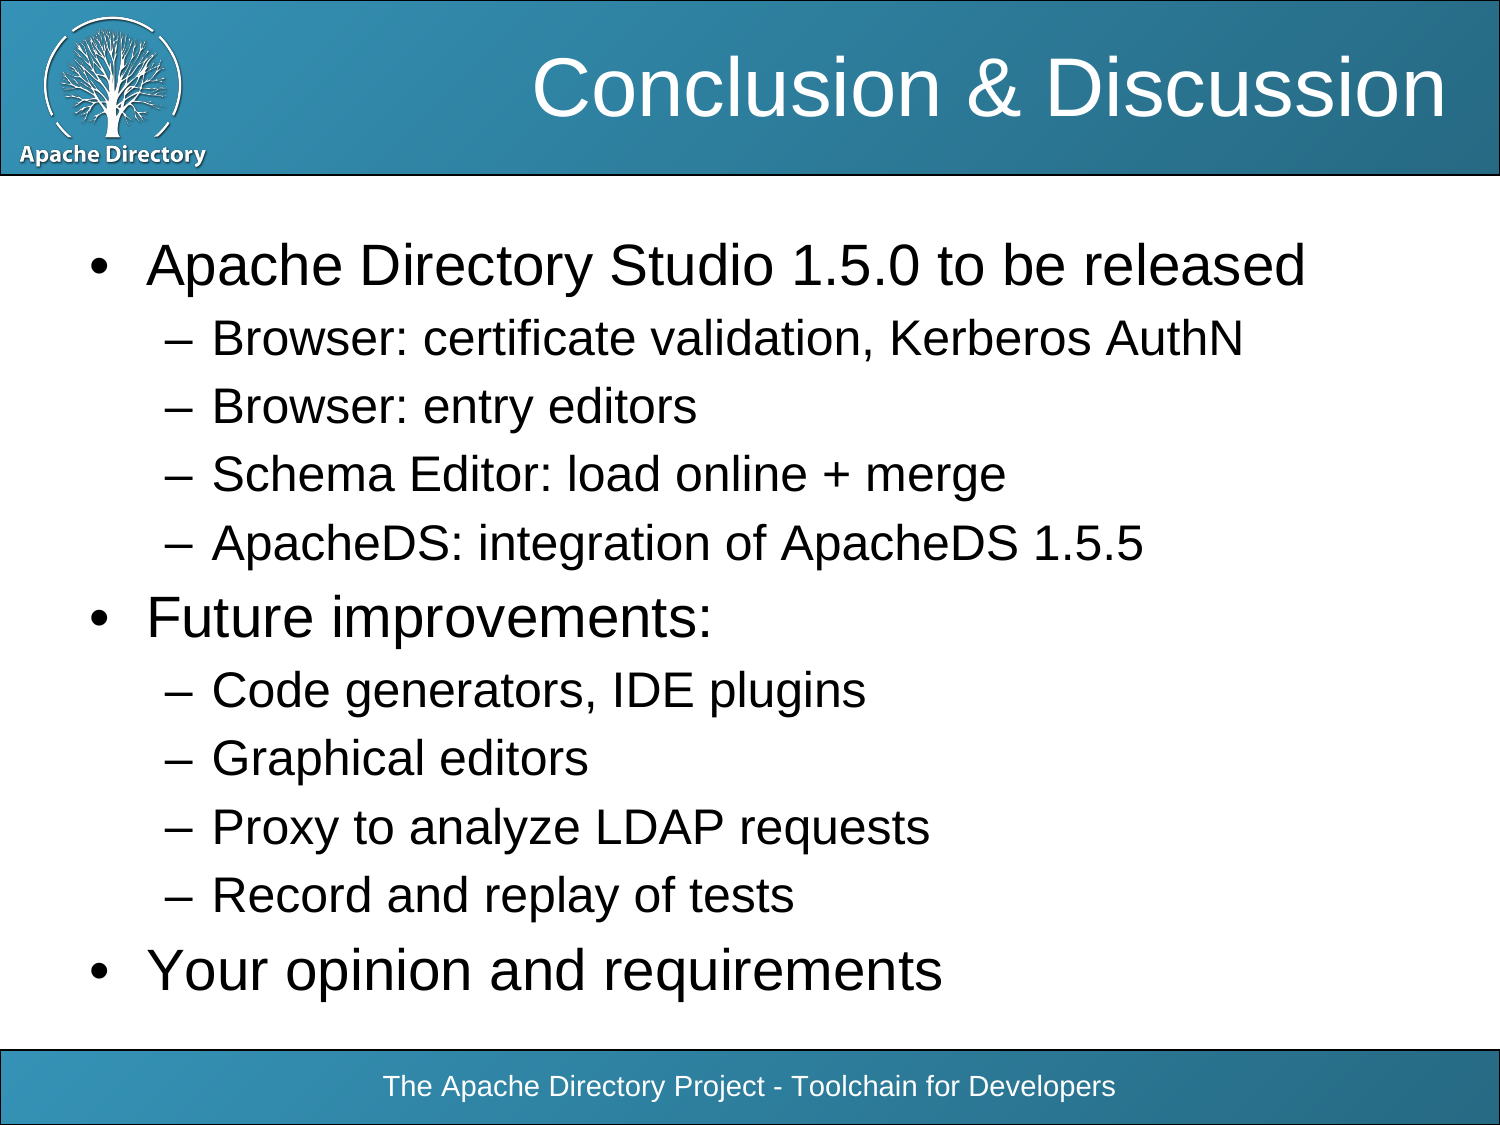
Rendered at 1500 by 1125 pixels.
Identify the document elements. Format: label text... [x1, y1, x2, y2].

list Apache Directory Studio 1.5.0 to be released Browser: certificate validation, Kerberos AuthN Browser: entry editors Schema Editor: load online + merge ApacheDS: integration of ApacheDS 1.5.5 Future improvements: Code generators, IDE plugins Graphical editors Proxy to analyze LDAP requests Record and replay of tests Your opinion and requirements [75, 224, 1426, 1034]
title Conclusion & Discussion [237, 12, 1463, 163]
picture [12, 12, 213, 173]
